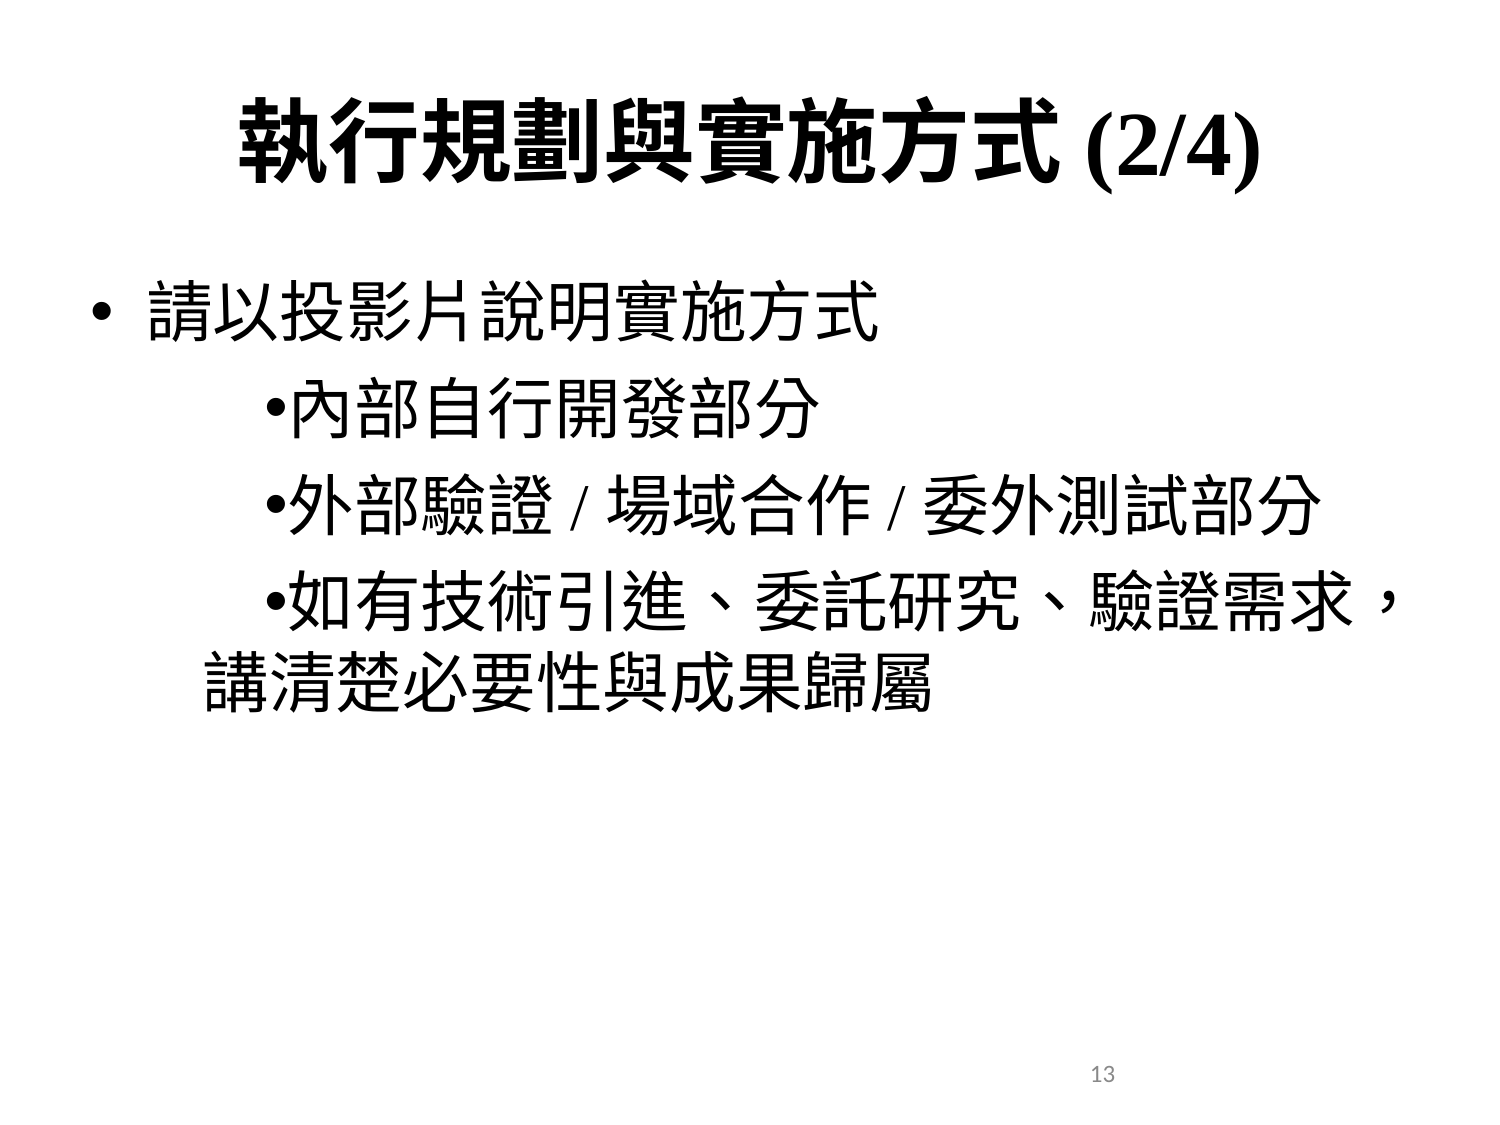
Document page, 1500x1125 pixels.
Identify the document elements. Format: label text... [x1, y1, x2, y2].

text_box 13 [1074, 1042, 1426, 1103]
title 執行規劃與實施方式(2/4) [75, 45, 1426, 211]
list 請以投影片說明實施方式 內部自行開發部分 外部驗證/場域合作/委外測試部分 如有技術引進、委託研究、驗證需求，講清楚必要性與成果歸屬 [75, 211, 1426, 1050]
